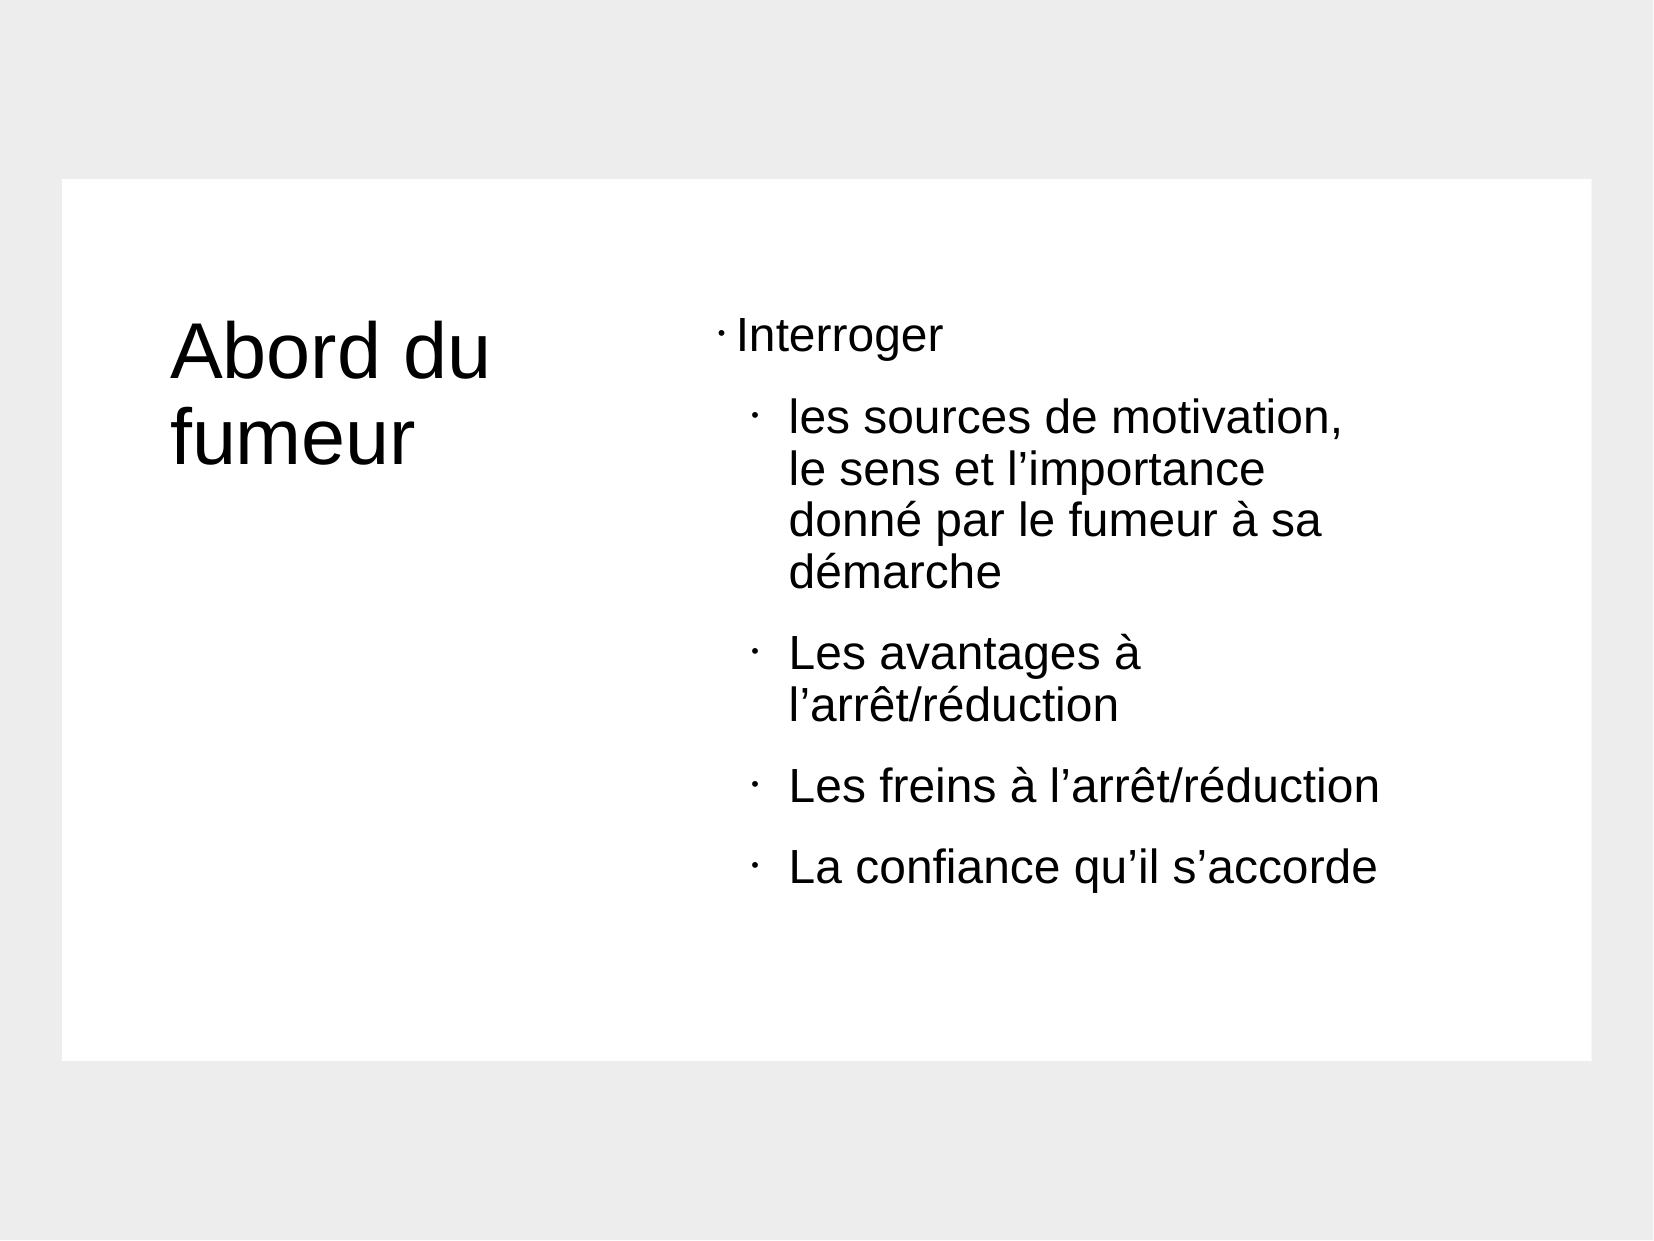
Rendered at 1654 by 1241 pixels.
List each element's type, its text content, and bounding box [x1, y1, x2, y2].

text_box Interroger les sources de motivation, le sens et l’importance donné par le fumeur à sa démarche Les avantages à l’arrêt/réduction Les freins à l’arrêt/réduction La confiance qu’il s’accorde [702, 303, 1406, 937]
text_box [0, 0, 1654, 1241]
text_box Abord du fumeur [154, 303, 702, 937]
